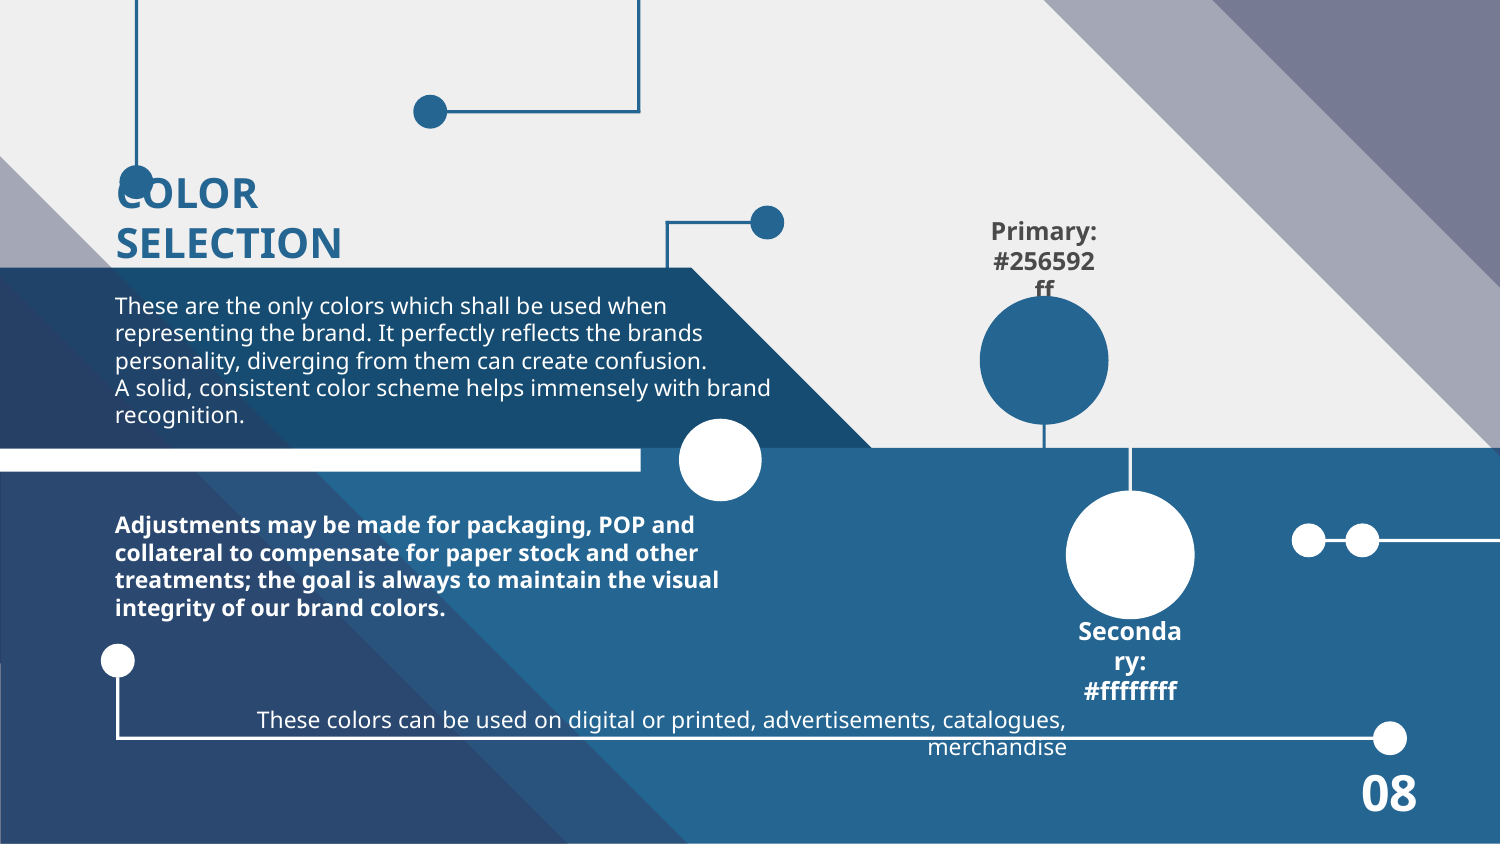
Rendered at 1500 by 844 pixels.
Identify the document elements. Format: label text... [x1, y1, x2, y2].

list These colors can be used on digital or printed, advertisements, catalogues, merchandise [104, 690, 1083, 745]
list Secondary: #ffffffff [1057, 624, 1203, 697]
title COLOR SELECTION [100, 193, 496, 276]
text_box [0, 0, 1500, 844]
text_box [496, 205, 785, 276]
list Adjustments may be made for packaging, POP and collateral to compensate for paper stock and other treatments; the goal is always to maintain the visual integrity of our brand colors. [100, 495, 815, 608]
text_box [413, 0, 641, 129]
list These are the only colors which shall be used when representing the brand. It perfectly reflects the brands personality, diverging from them can create confusion. A solid, consistent color scheme helps immensely with brand recognition. [100, 276, 815, 453]
list Primary: #256592ff [974, 224, 1114, 296]
text_box 08 [1325, 764, 1455, 819]
text_box [119, 0, 153, 193]
